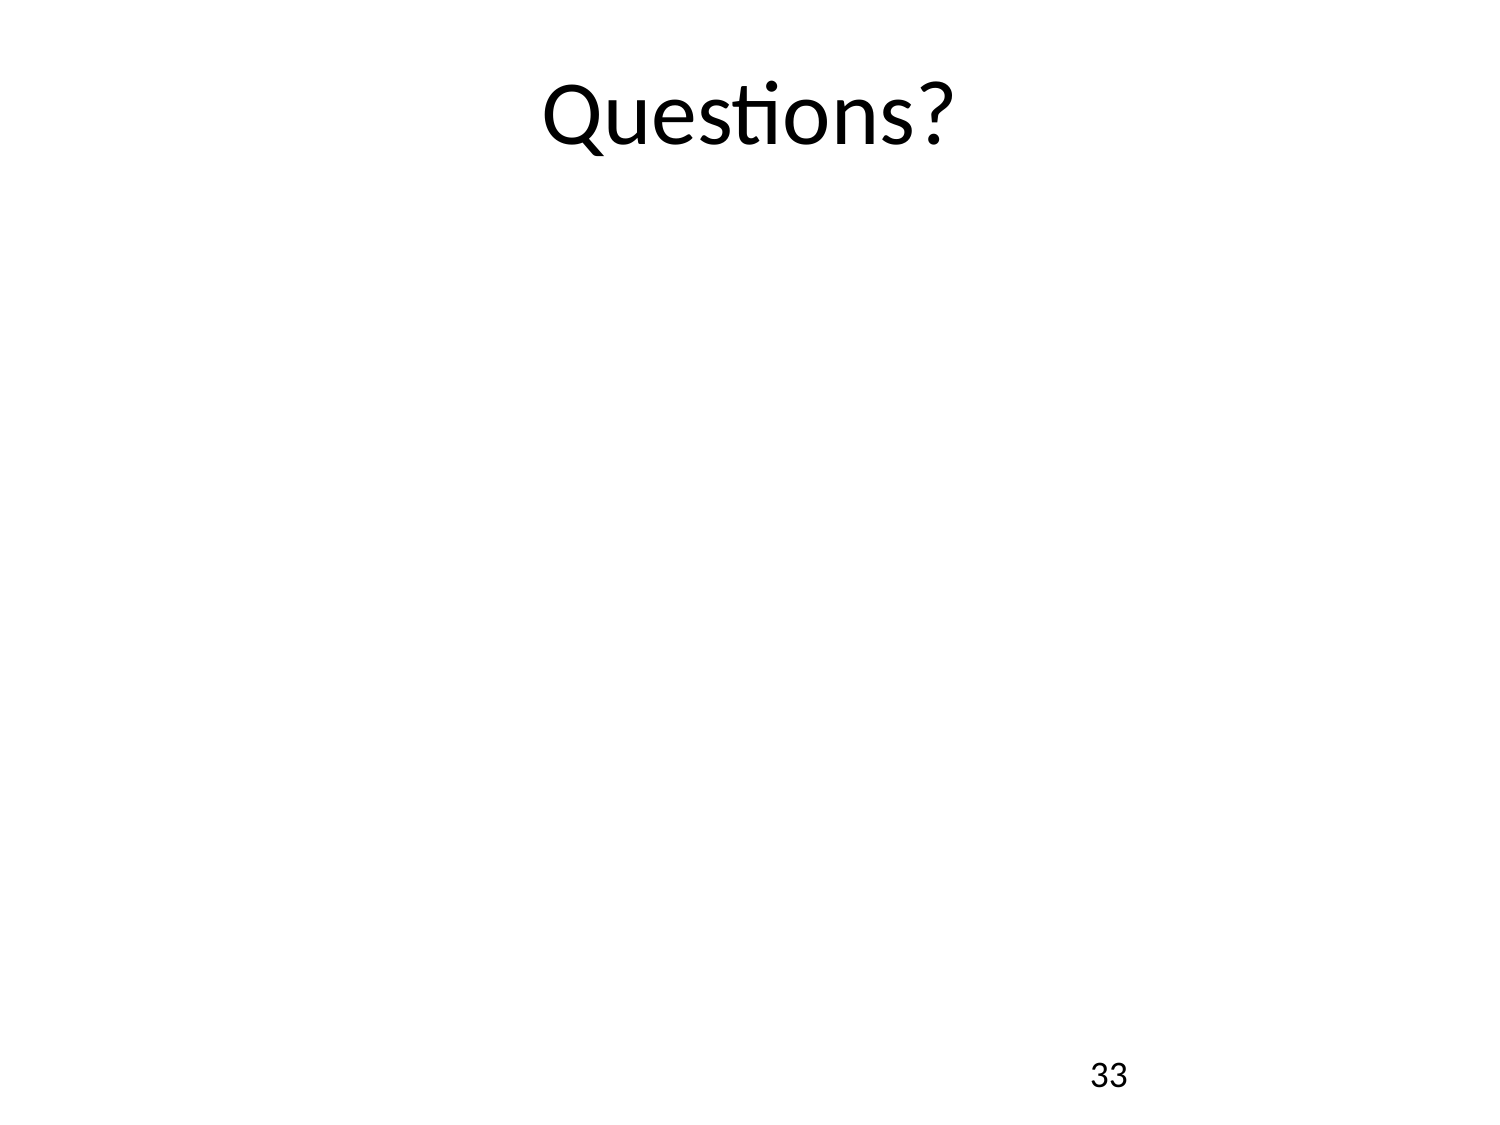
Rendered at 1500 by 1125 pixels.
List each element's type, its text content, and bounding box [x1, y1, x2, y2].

title Questions? [75, 45, 1425, 233]
slide_number <number> [1074, 1042, 1425, 1103]
